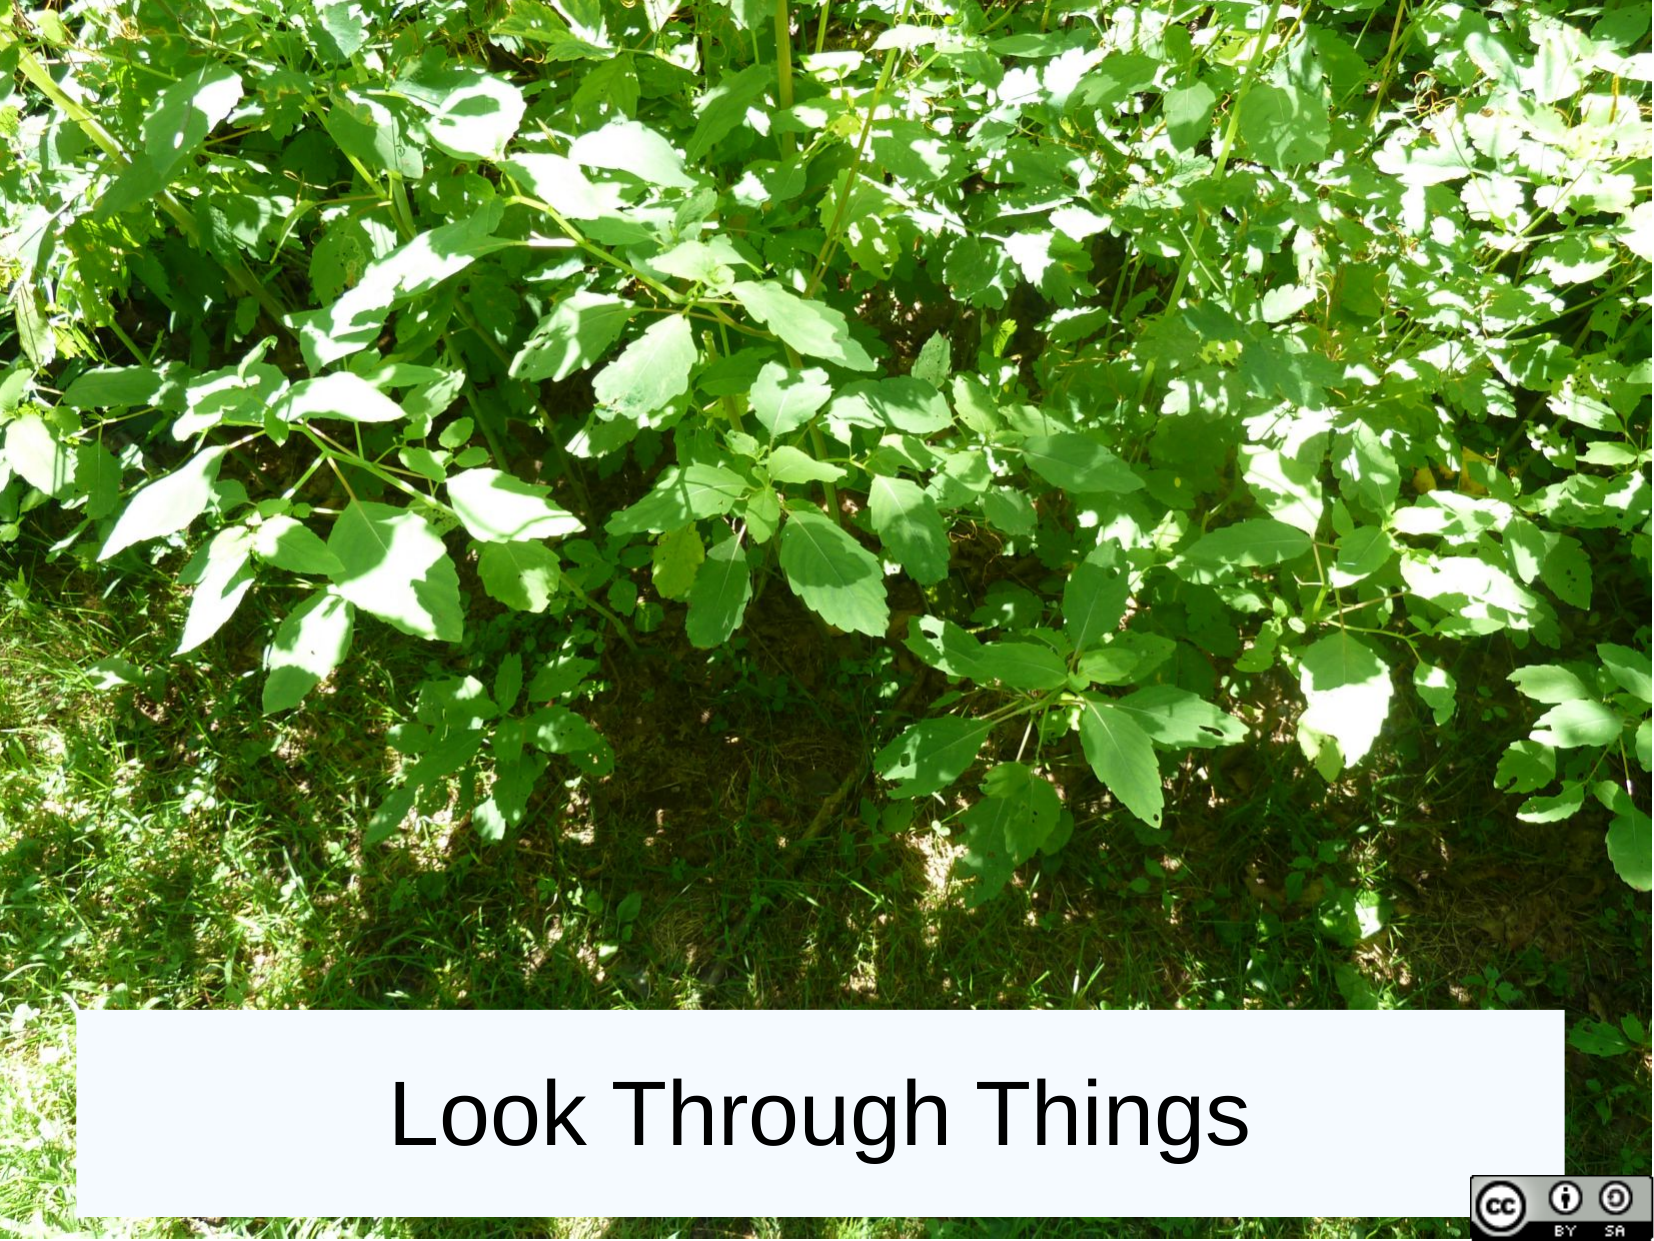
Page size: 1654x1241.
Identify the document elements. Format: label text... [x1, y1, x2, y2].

picture [0, 0, 1654, 1241]
title Look Through Things [76, 1009, 1565, 1217]
